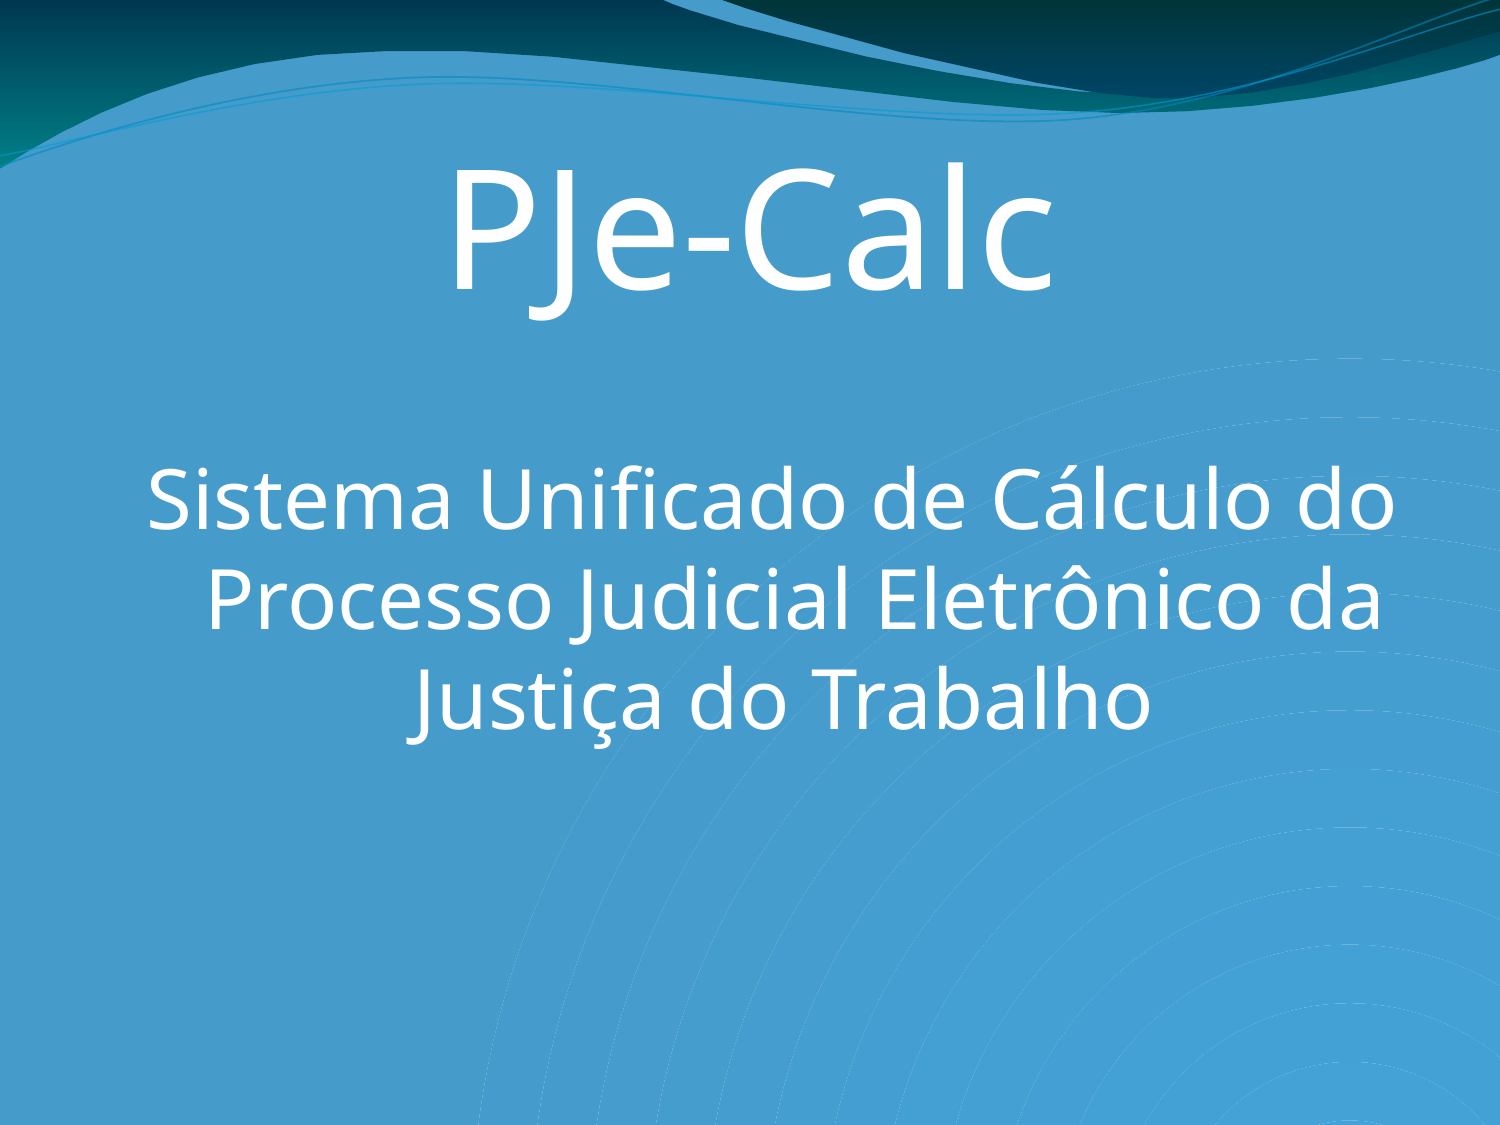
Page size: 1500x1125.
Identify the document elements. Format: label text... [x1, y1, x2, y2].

title PJe-Calc [75, 115, 1426, 304]
list Sistema Unificado de Cálculo do Processo Judicial Eletrônico da Justiça do Trabalho [75, 317, 1426, 1038]
